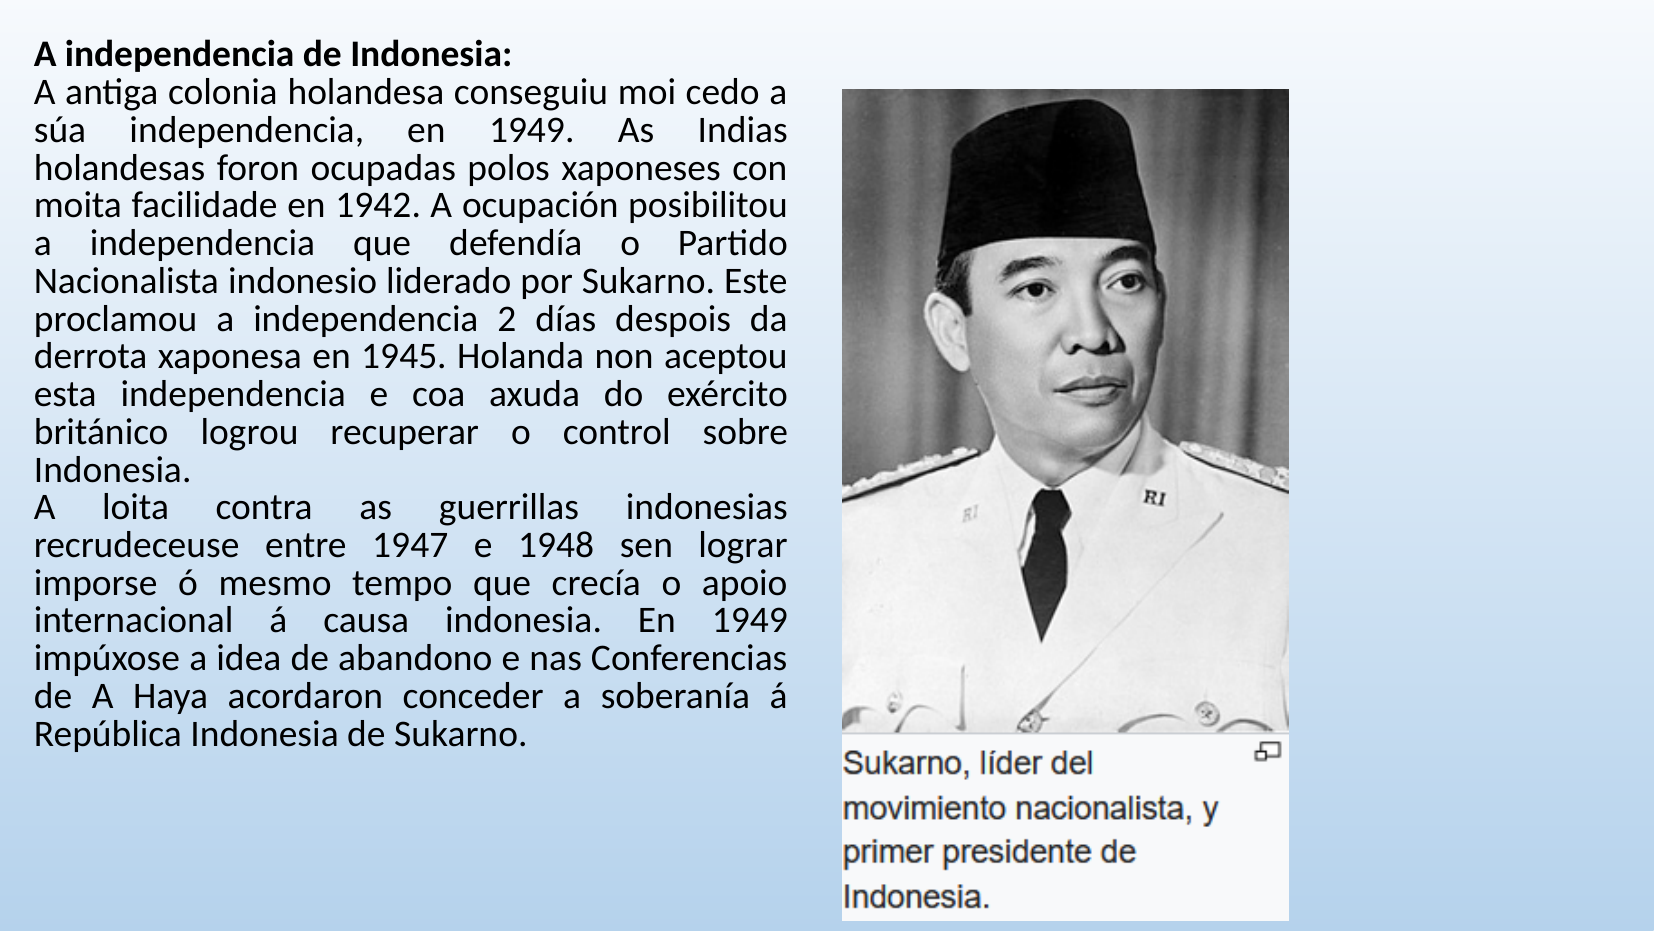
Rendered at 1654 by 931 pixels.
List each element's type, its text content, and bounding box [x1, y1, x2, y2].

text_box A independencia de Indonesia: A antiga colonia holandesa conseguiu moi cedo a súa independencia, en 1949. As Indias holandesas foron ocupadas polos xaponeses con moita facilidade en 1942. A ocupación posibilitou a independencia que defendía o Partido Nacionalista indonesio liderado por Sukarno. Este proclamou a independencia 2 días despois da derrota xaponesa en 1945. Holanda non aceptou esta independencia e coa axuda do exército británico logrou recuperar o control sobre Indonesia. A loita contra as guerrillas indonesias recrudeceuse entre 1947 e 1948 sen lograr imporse ó mesmo tempo que crecía o apoio internacional á causa indonesia. En 1949 impúxose a idea de abandono e nas Conferencias de A Haya acordaron conceder a soberanía á República Indonesia de Sukarno. [18, 31, 804, 910]
picture [842, 89, 1289, 921]
